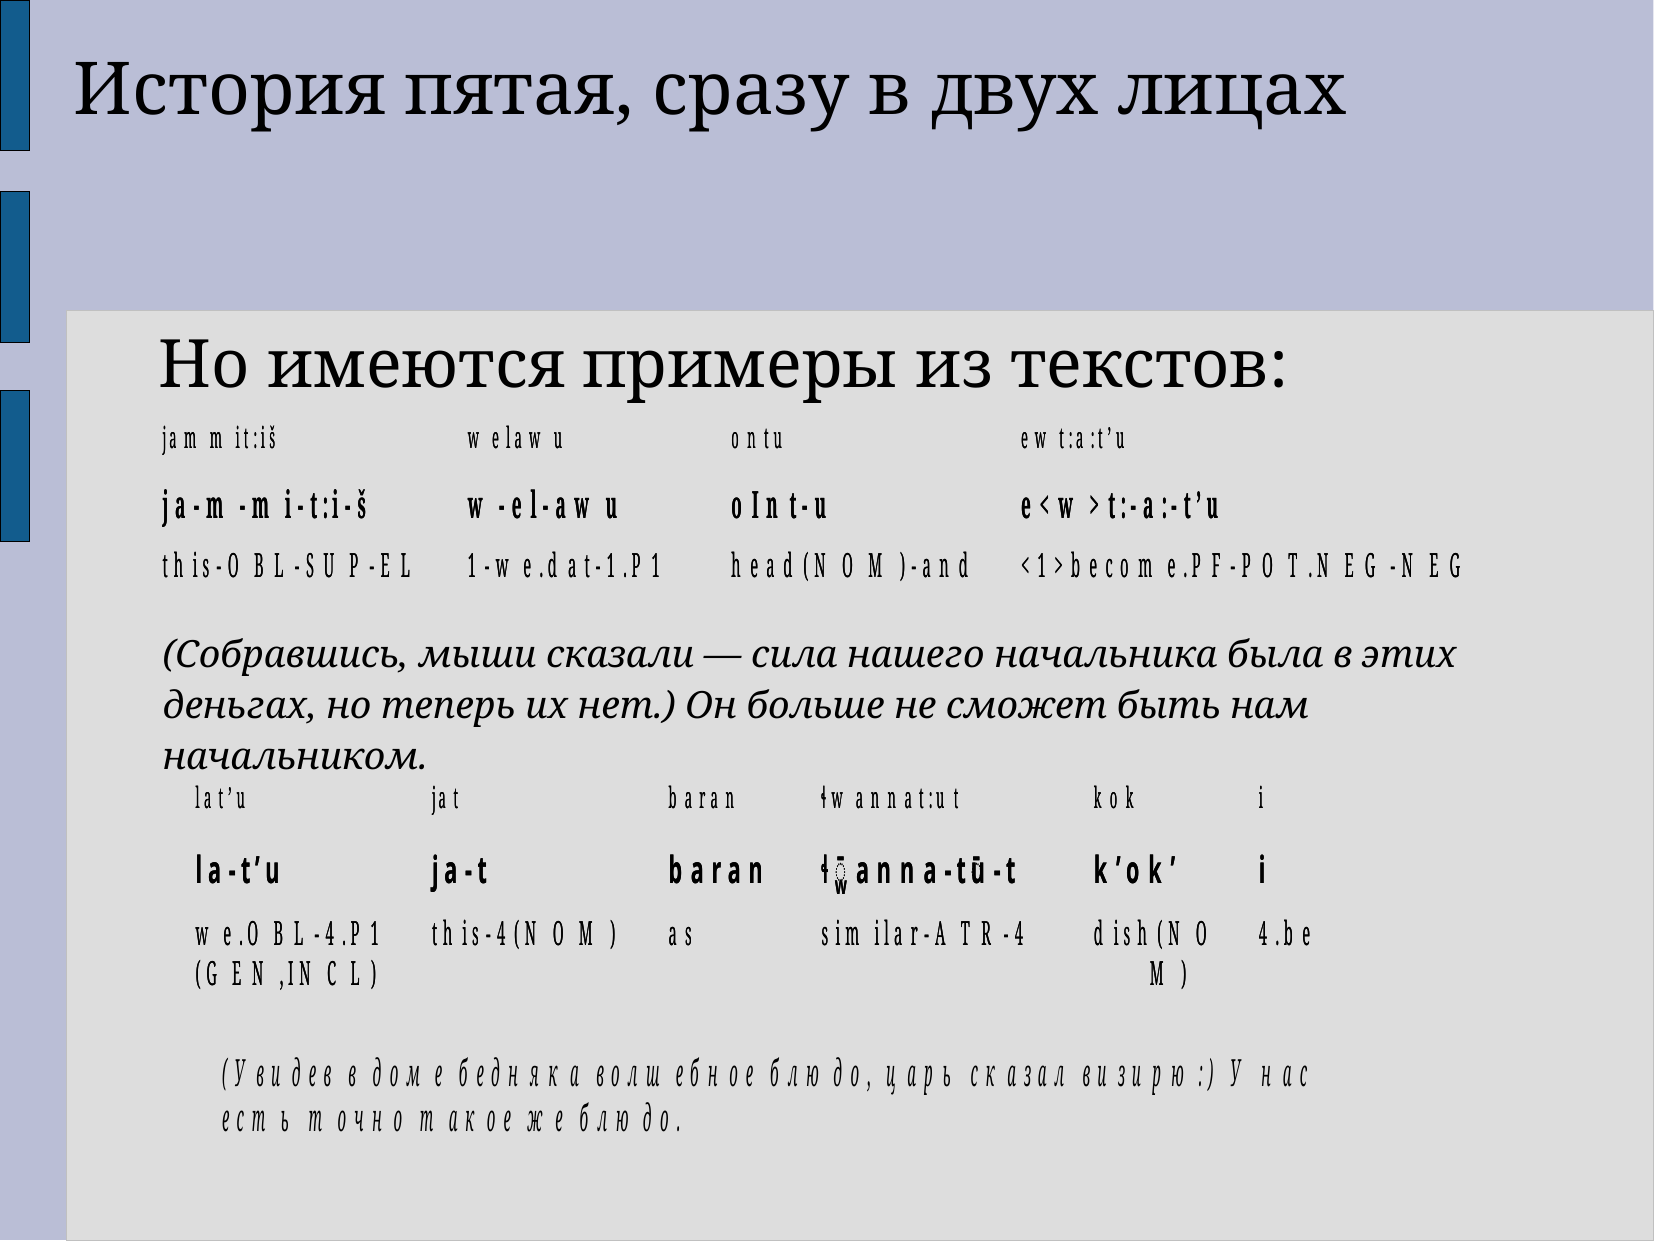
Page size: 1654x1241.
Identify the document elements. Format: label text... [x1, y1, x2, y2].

text_box (Собравшись, мыши сказали — сила нашего начальника была в этих деньгах, но теперь их нет.) Он больше не сможет быть нам начальником. [147, 620, 1477, 736]
picture [180, 773, 1447, 1004]
picture [206, 1043, 1403, 1152]
text_box История пятая, сразу в двух лицах [58, 29, 1654, 143]
picture [147, 413, 1535, 752]
text_box Но имеются примеры из текстов: [144, 308, 1536, 414]
